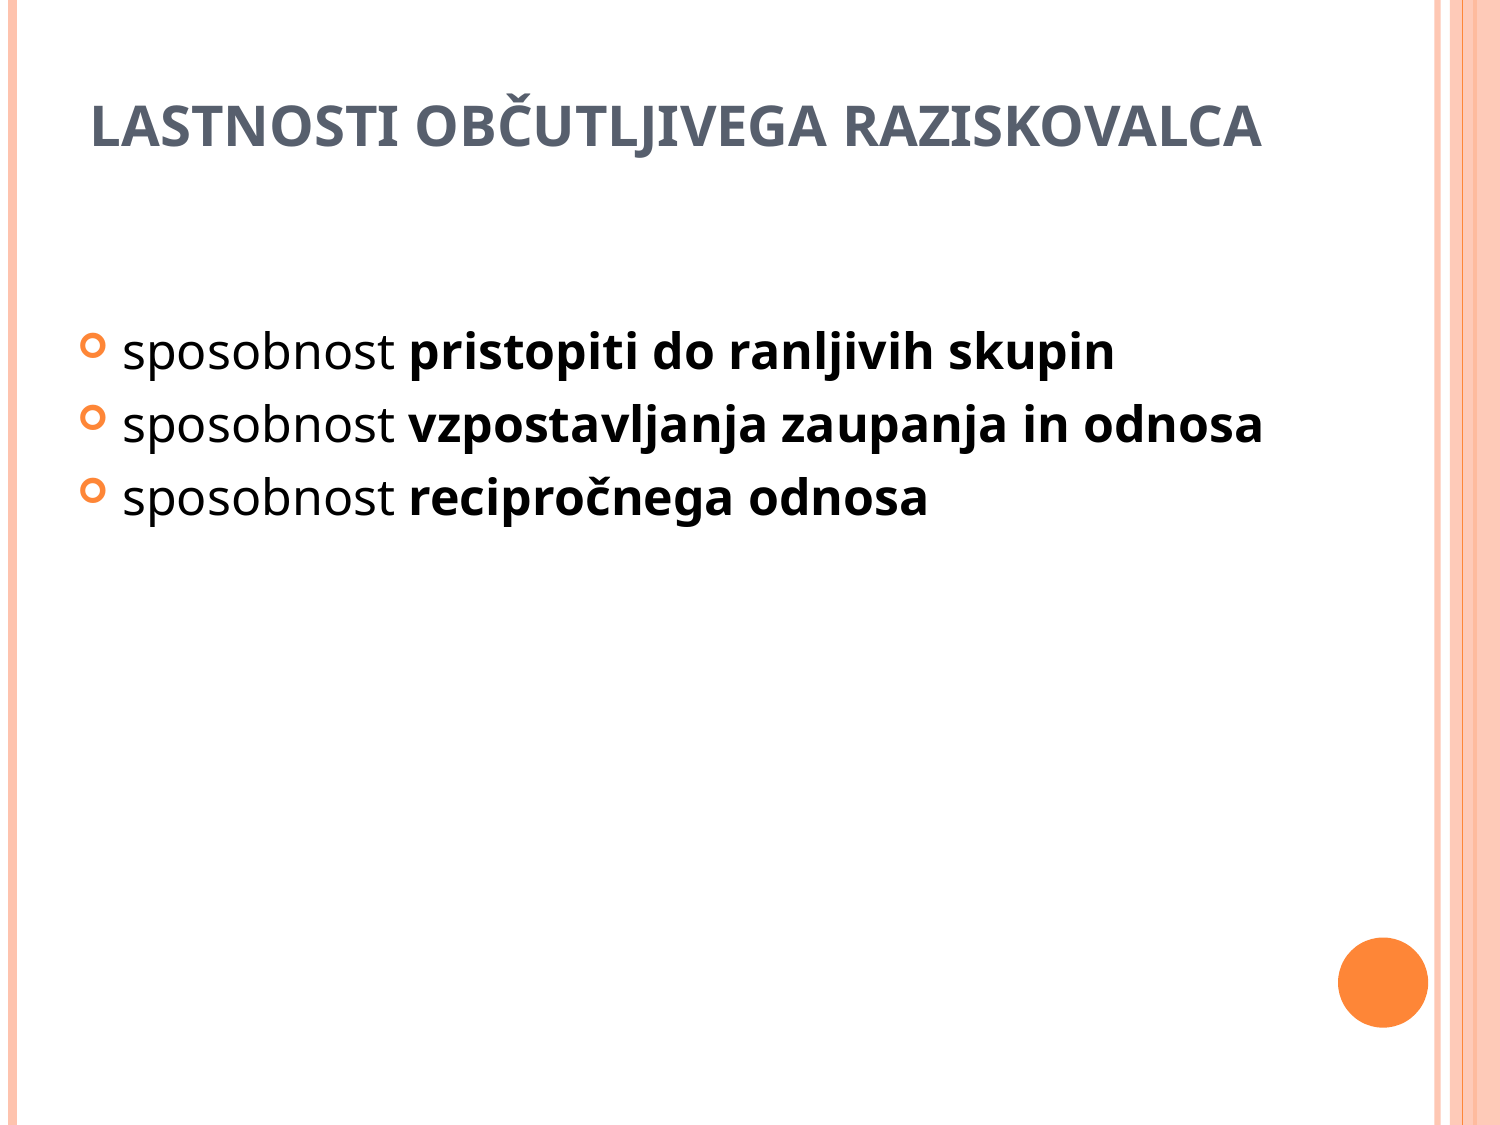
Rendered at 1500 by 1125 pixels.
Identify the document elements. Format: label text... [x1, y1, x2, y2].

list sposobnost pristopiti do ranljivih skupin sposobnost vzpostavljanja zaupanja in odnosa sposobnost recipročnega odnosa [62, 312, 1413, 1056]
title LASTNOSTI OBČUTLJIVEGA RAZISKOVALCA [74, 14, 1300, 233]
